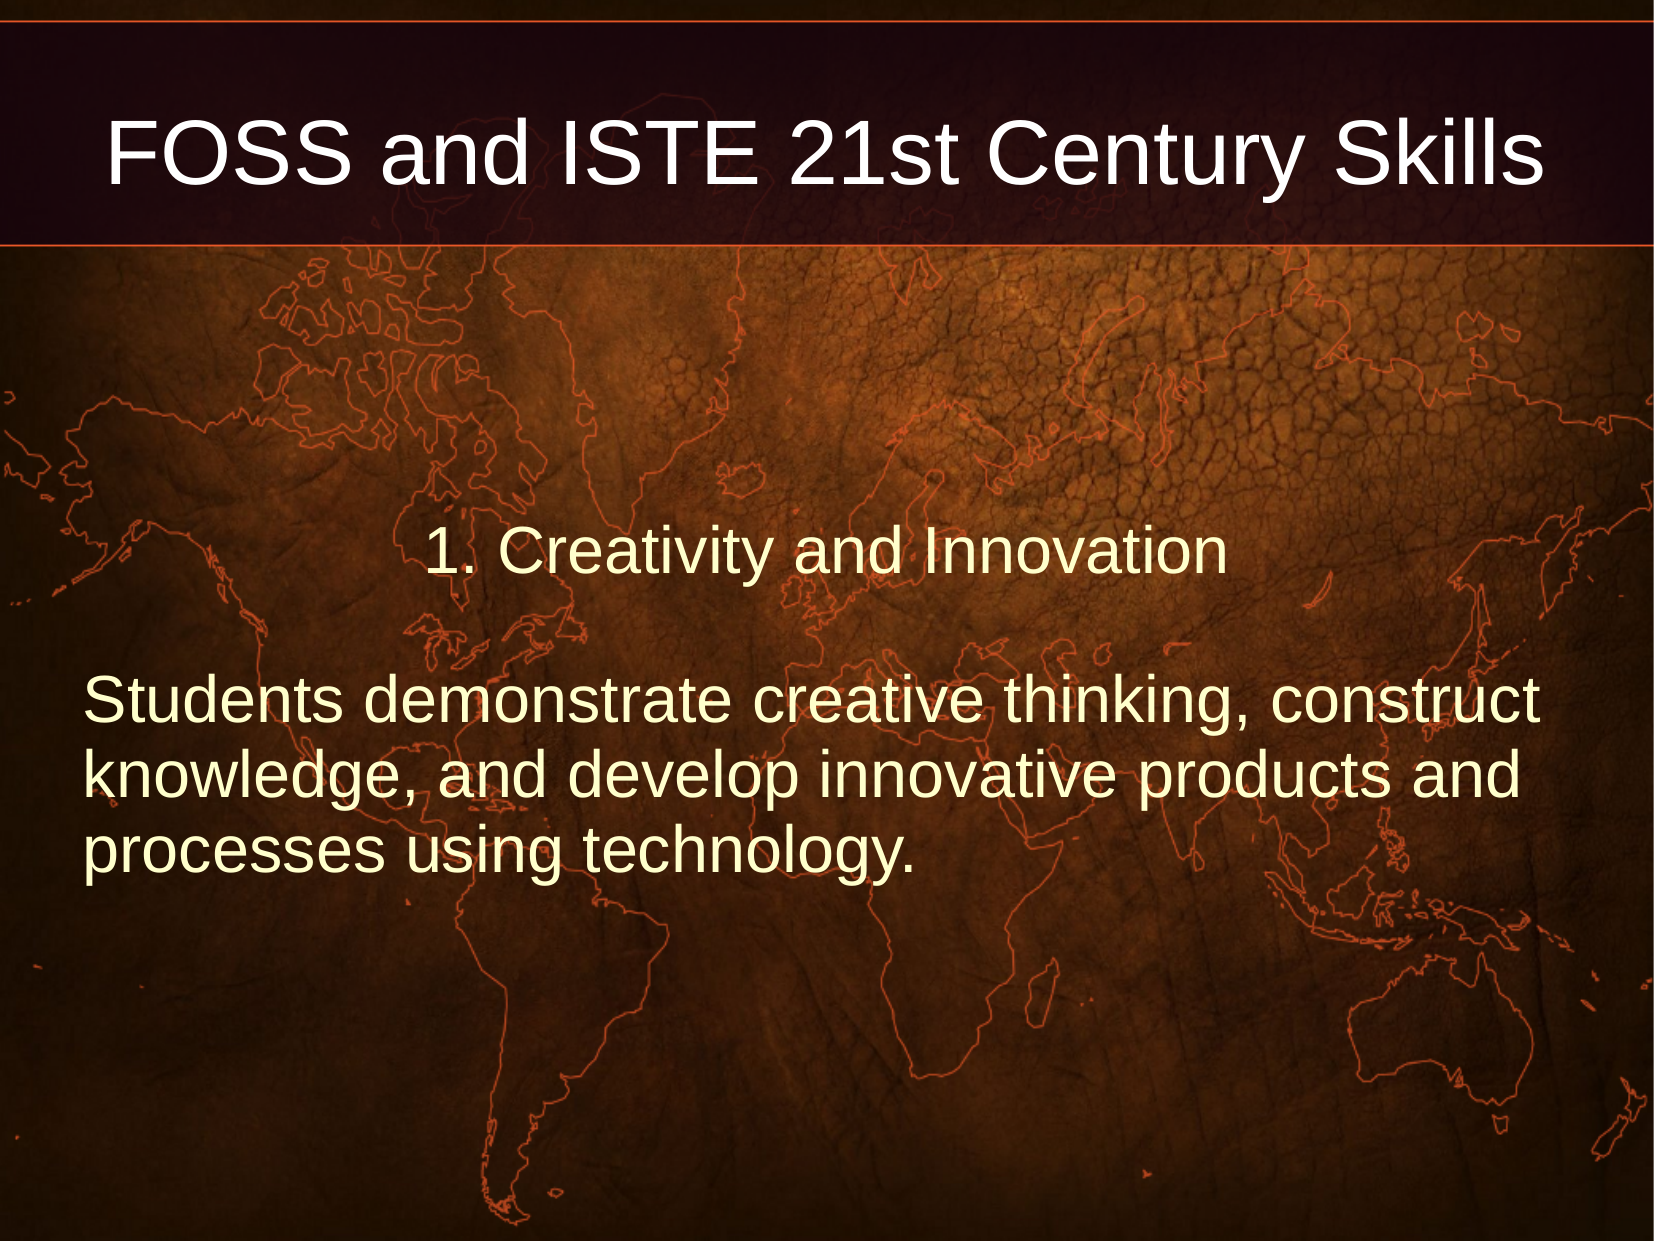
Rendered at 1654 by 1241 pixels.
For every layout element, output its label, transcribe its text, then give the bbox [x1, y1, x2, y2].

picture [0, 0, 1654, 1241]
title FOSS and ISTE 21st Century Skills [82, 49, 1571, 257]
subtitle 1. Creativity and Innovation Students demonstrate creative thinking, construct knowledge, and develop innovative products and processes using technology. [82, 290, 1571, 1109]
